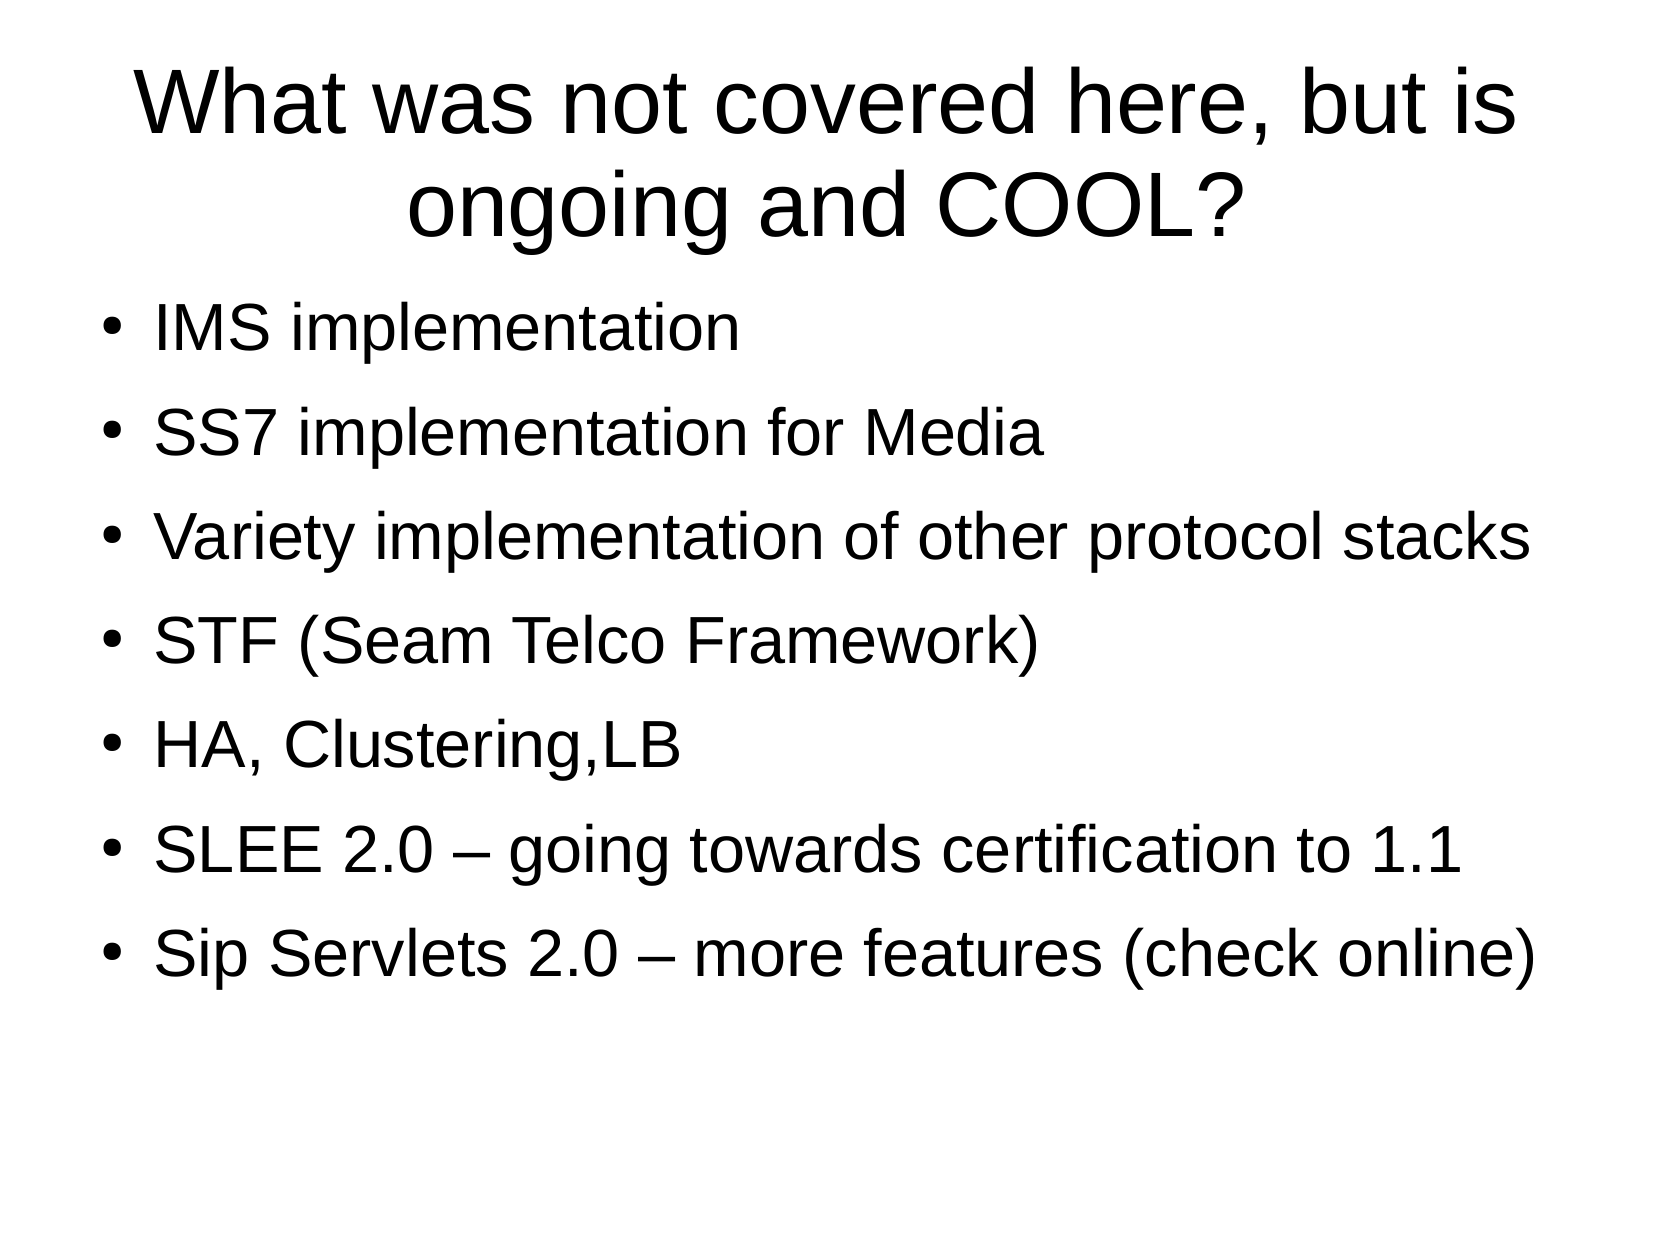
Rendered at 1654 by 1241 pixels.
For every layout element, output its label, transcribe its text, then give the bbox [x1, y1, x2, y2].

list IMS implementation SS7 implementation for Media Variety implementation of other protocol stacks STF (Seam Telco Framework) HA, Clustering,LB SLEE 2.0 – going towards certification to 1.1 Sip Servlets 2.0 – more features (check online) [82, 290, 1571, 1094]
title What was not covered here, but is ongoing and COOL? [82, 39, 1571, 267]
